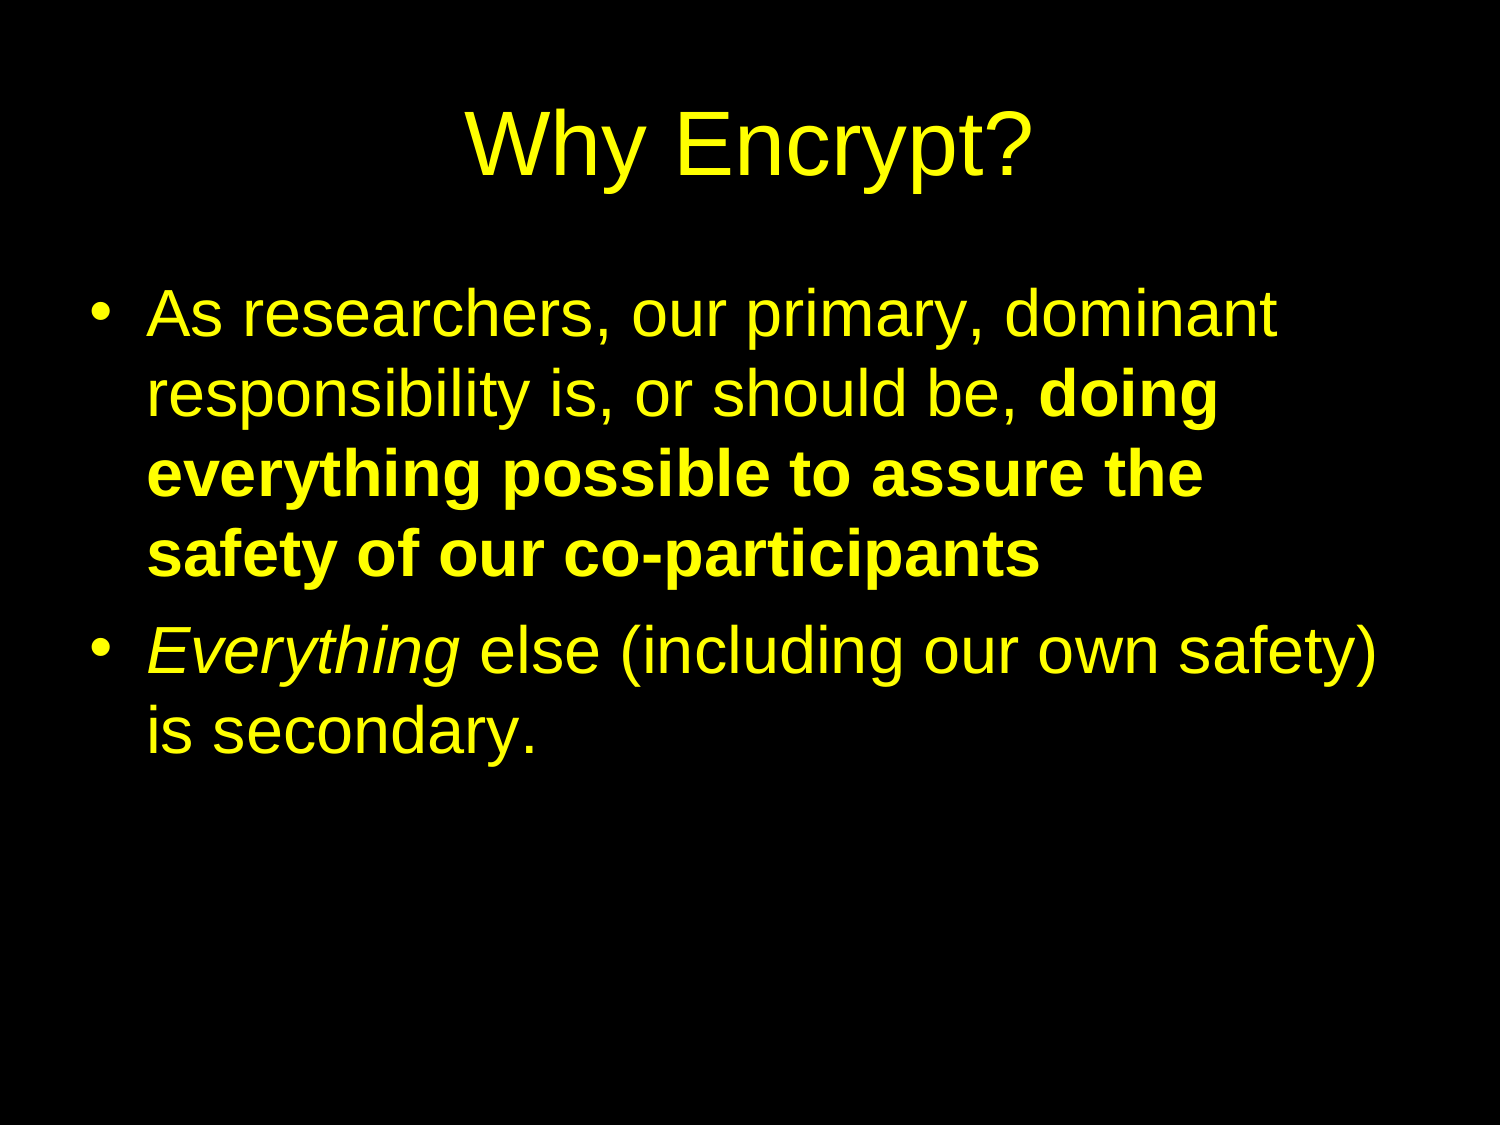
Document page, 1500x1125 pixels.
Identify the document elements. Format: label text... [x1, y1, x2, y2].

title Why Encrypt? [75, 45, 1426, 233]
list As researchers, our primary, dominant responsibility is, or should be, doing everything possible to assure the safety of our co-participants Everything else (including our own safety) is secondary. [75, 262, 1426, 1006]
